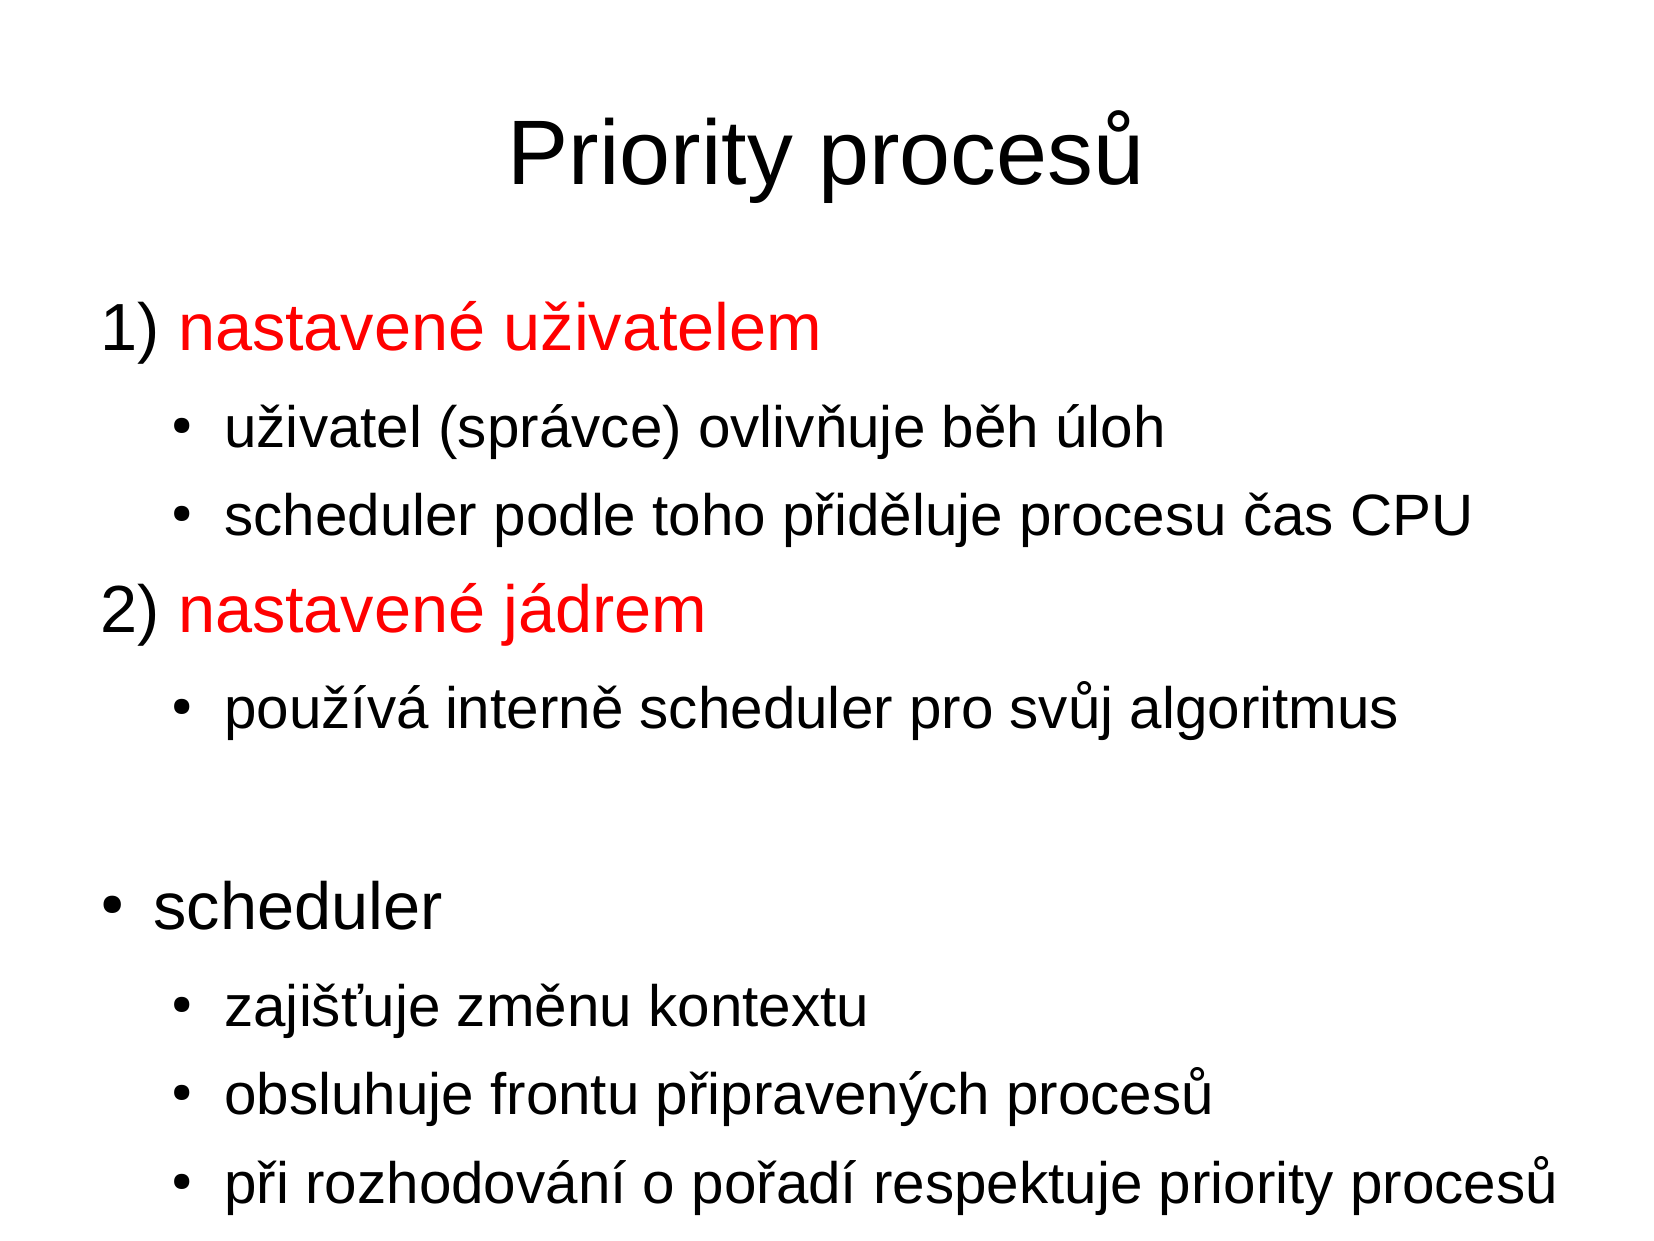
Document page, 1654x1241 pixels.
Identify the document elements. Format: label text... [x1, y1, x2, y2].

title Priority procesů [82, 56, 1571, 250]
list nastavené uživatelem uživatel (správce) ovlivňuje běh úloh scheduler podle toho přiděluje procesu čas CPU nastavené jádrem používá interně scheduler pro svůj algoritmus scheduler zajišťuje změnu kontextu obsluhuje frontu připravených procesů při rozhodování o pořadí respektuje priority procesů [82, 290, 1571, 1216]
